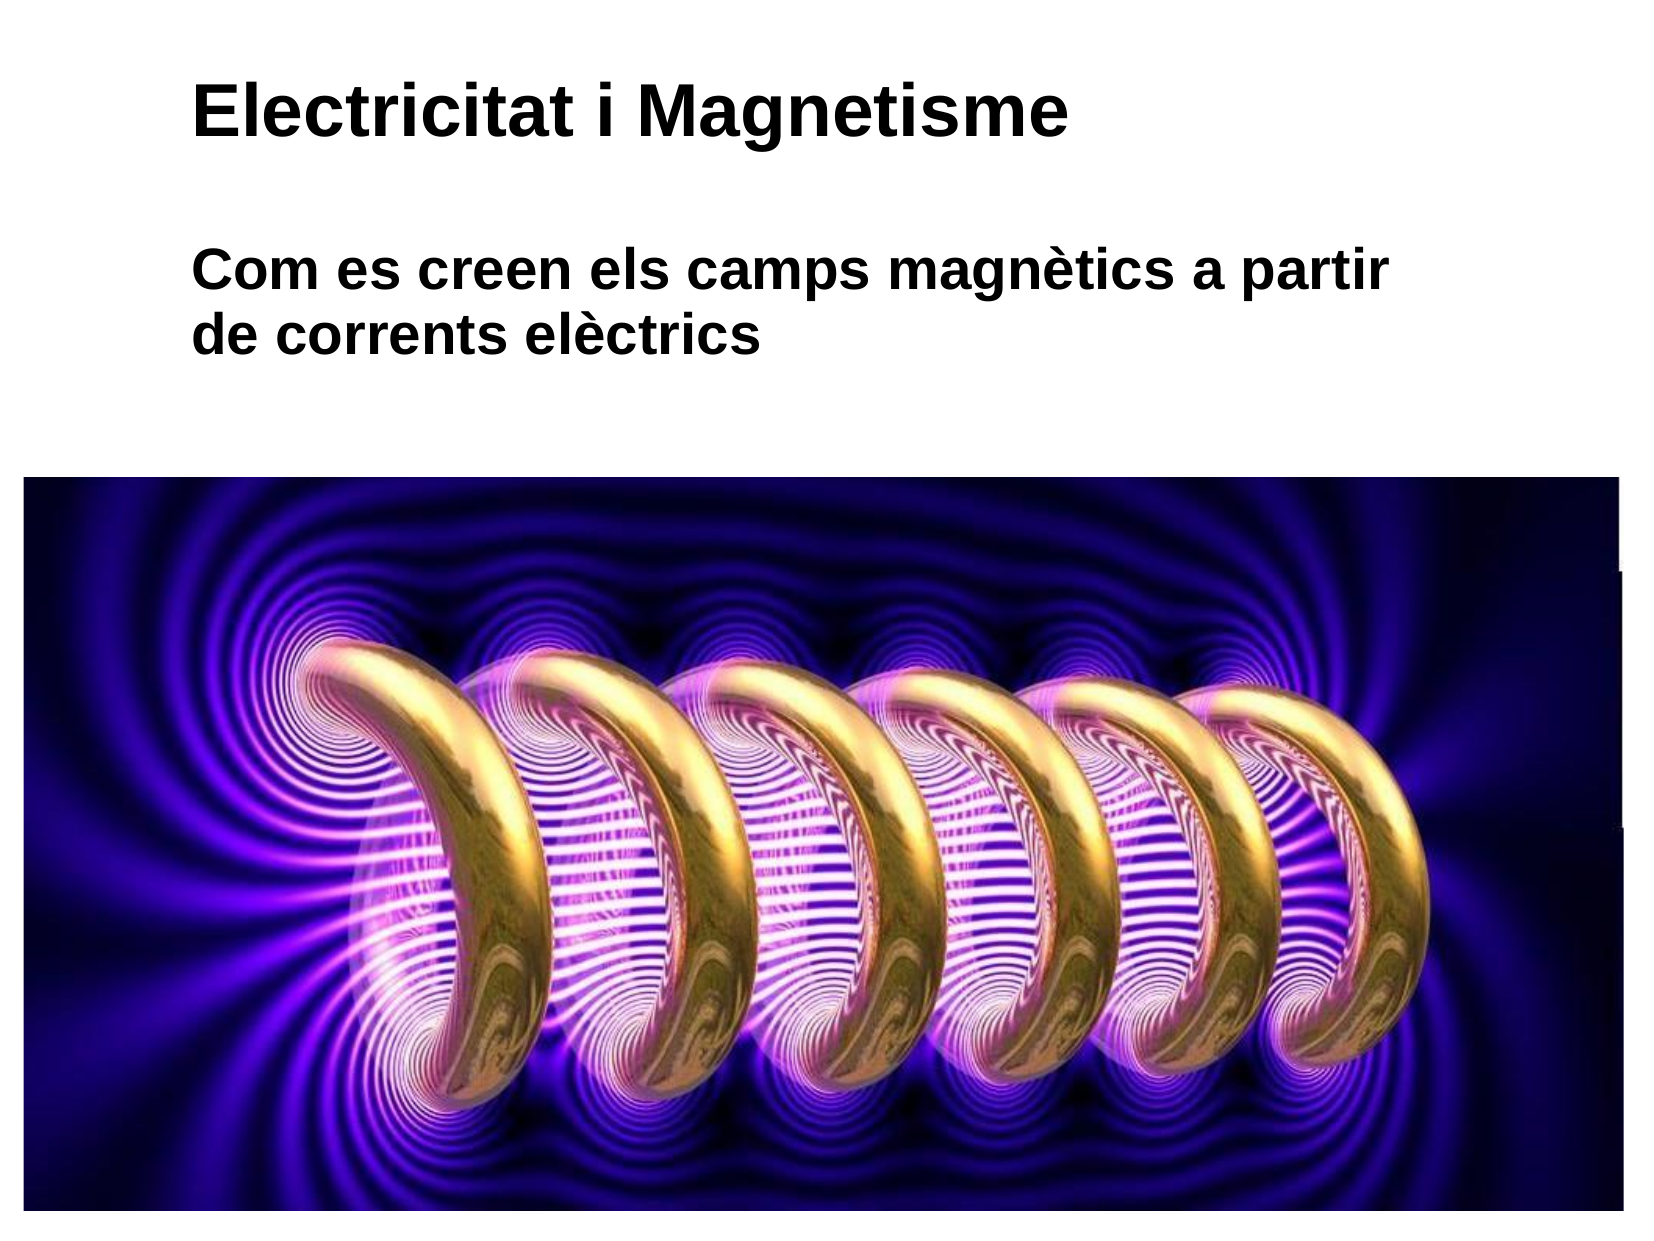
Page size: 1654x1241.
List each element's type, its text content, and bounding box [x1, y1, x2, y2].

picture [23, 477, 1624, 1211]
text_box Electricitat i Magnetisme Com es creen els camps magnètics a partir de corrents elèctrics [176, 61, 1429, 374]
